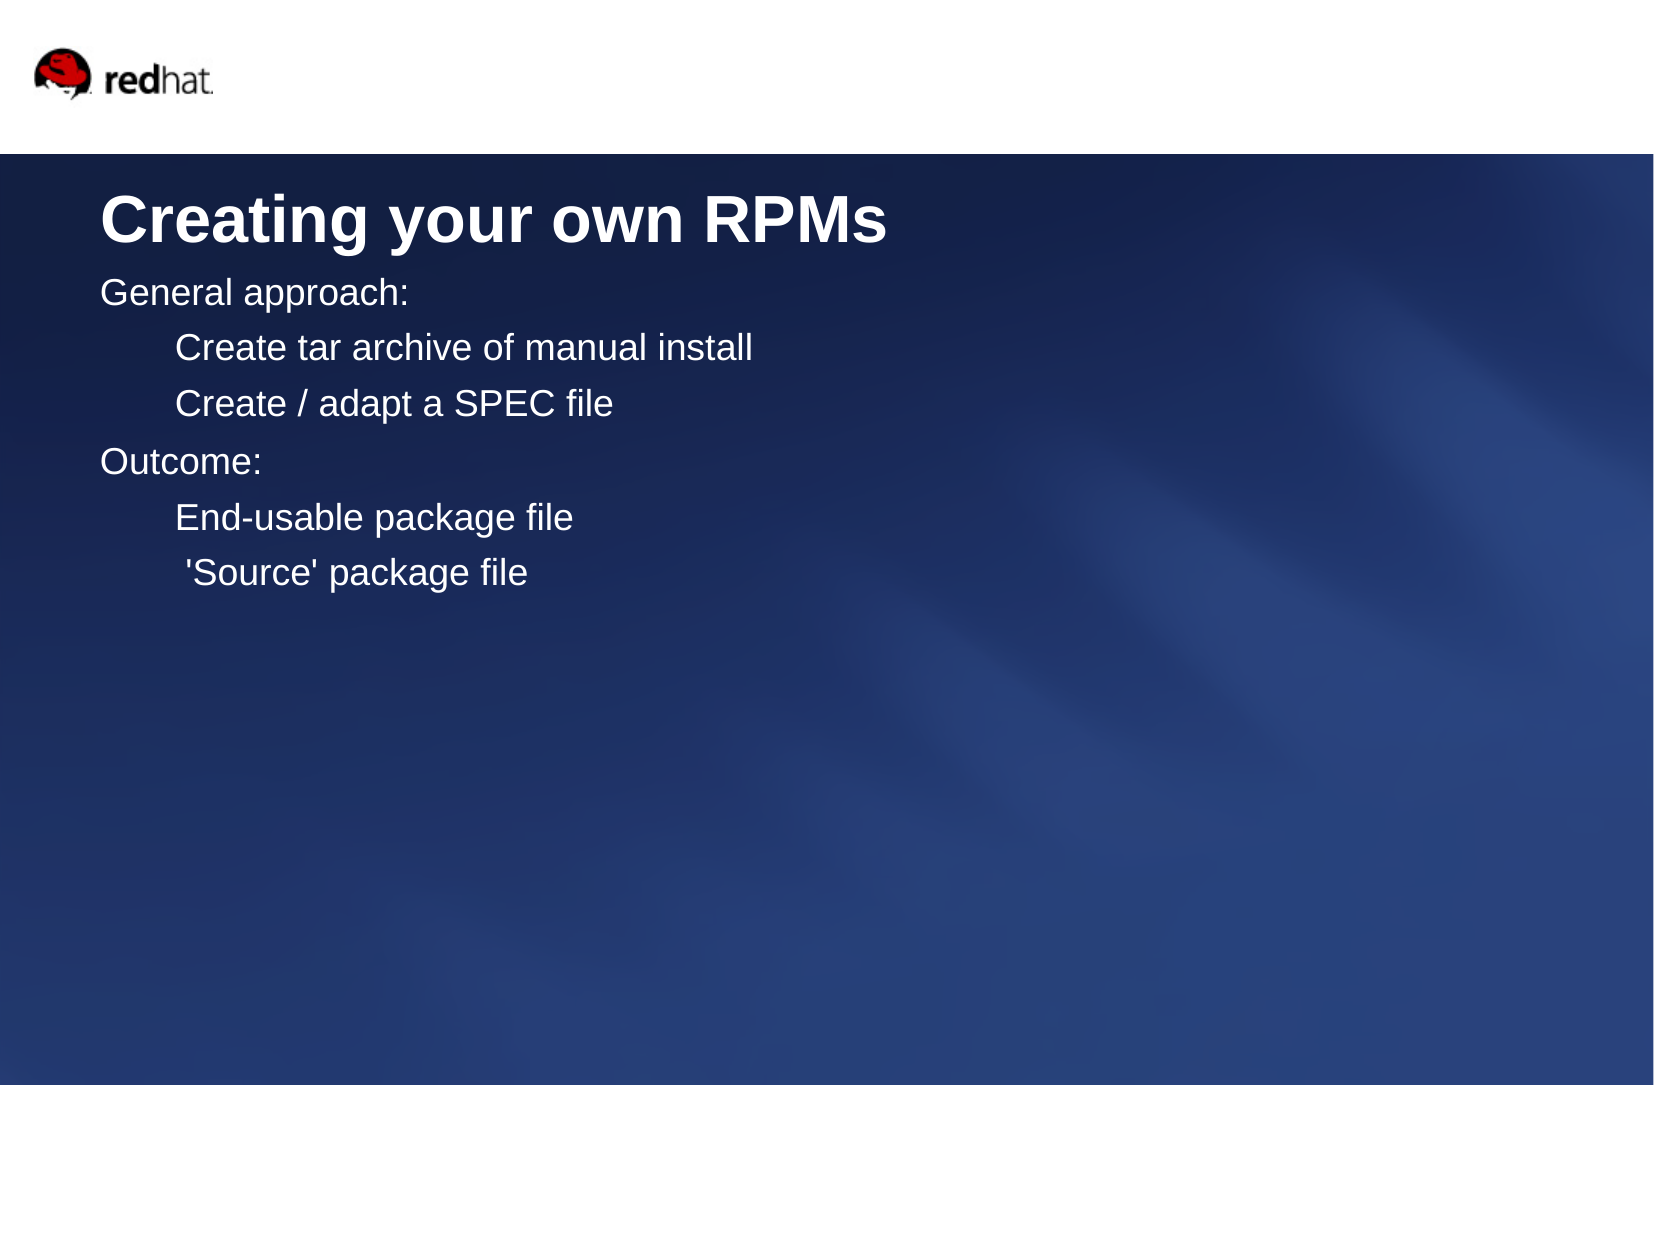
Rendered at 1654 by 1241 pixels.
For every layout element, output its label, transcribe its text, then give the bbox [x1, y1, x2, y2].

picture [33, 46, 213, 108]
list General approach: Create tar archive of manual install Create / adapt a SPEC file Outcome: End-usable package file 'Source' package file [99, 271, 1506, 1049]
title Creating your own RPMs [100, 164, 1506, 271]
picture [0, 154, 1654, 1085]
